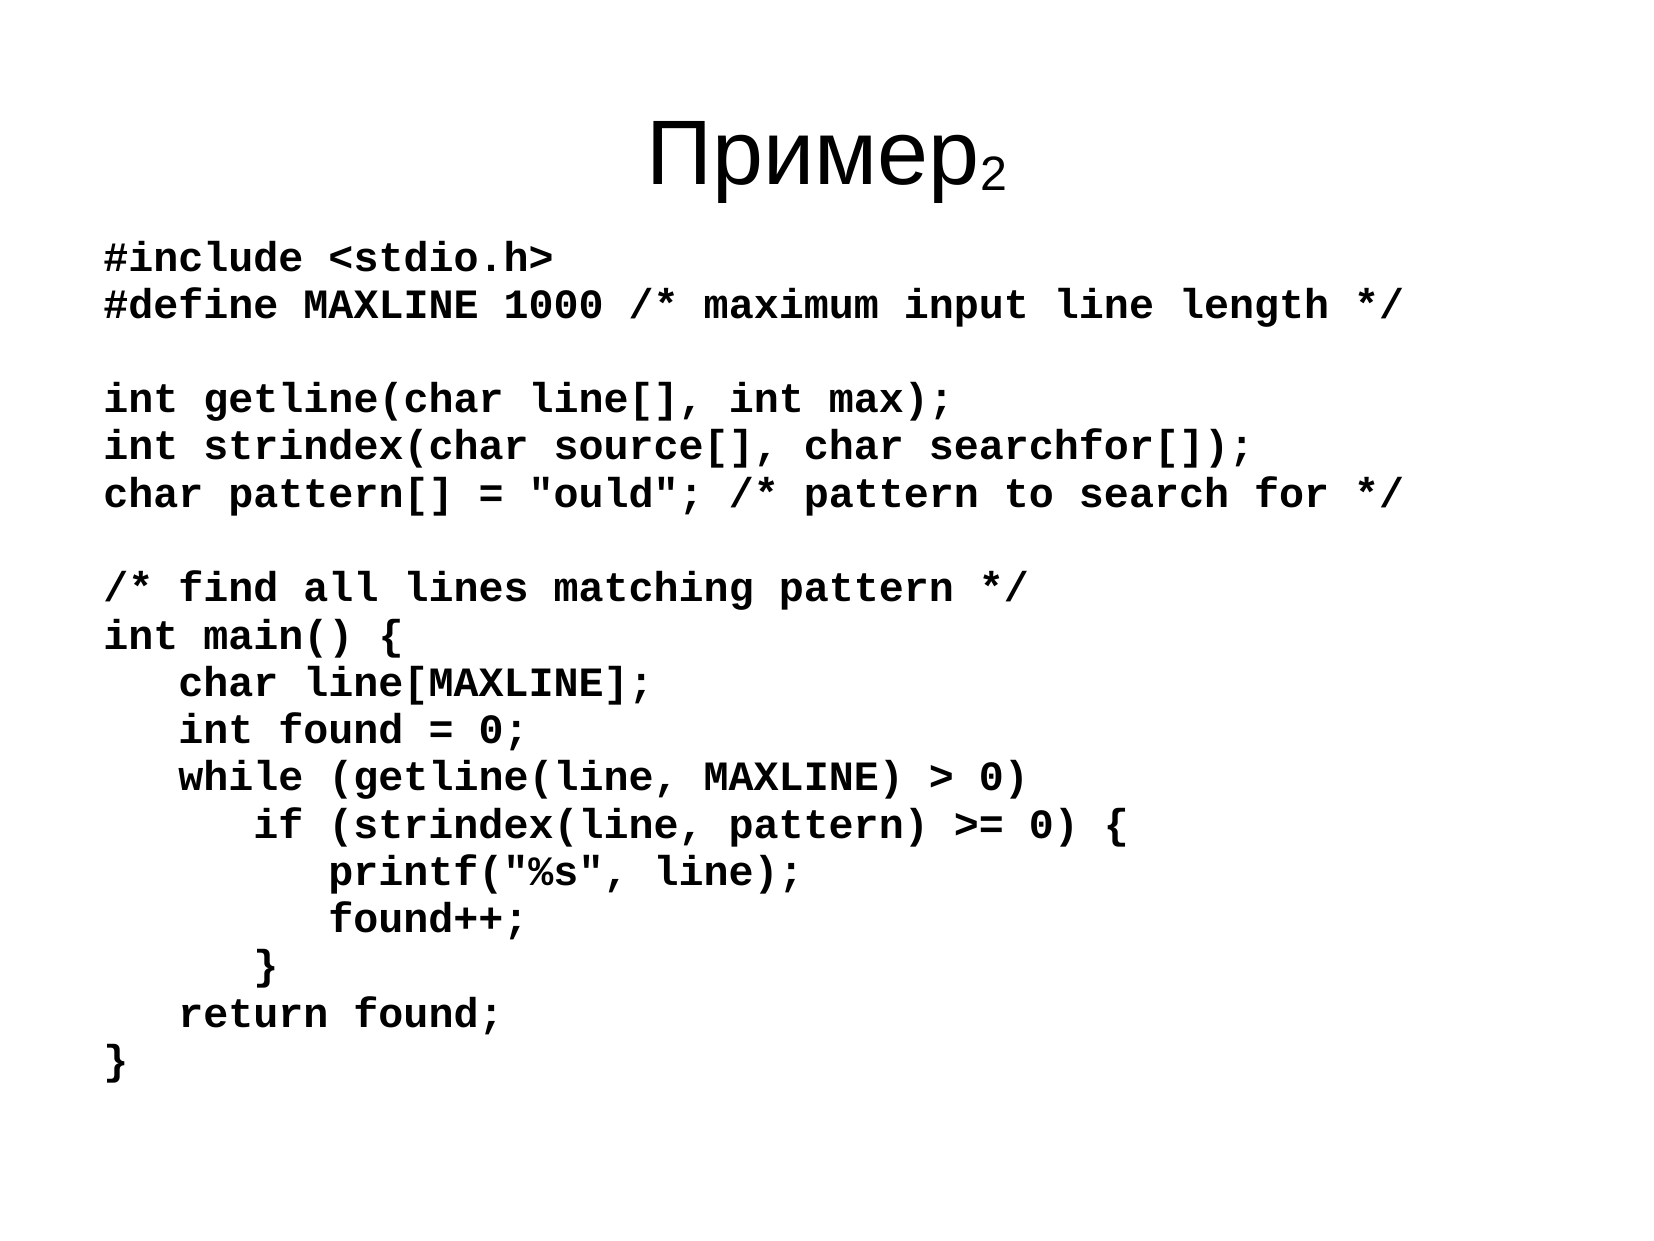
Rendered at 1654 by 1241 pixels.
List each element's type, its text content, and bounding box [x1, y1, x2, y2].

text_box #include <stdio.h> #define MAXLINE 1000 /* maximum input line length */ int getline(char line[], int max); int strindex(char source[], char searchfor[]); char pattern[] = "ould"; /* pattern to search for */ /* find all lines matching pattern */ int main() { char line[MAXLINE]; int found = 0; while (getline(line, MAXLINE) > 0) if (strindex(line, pattern) >= 0) { printf("%s", line); found++; } return found; } [88, 229, 1565, 1152]
title Пример2 [82, 49, 1571, 257]
